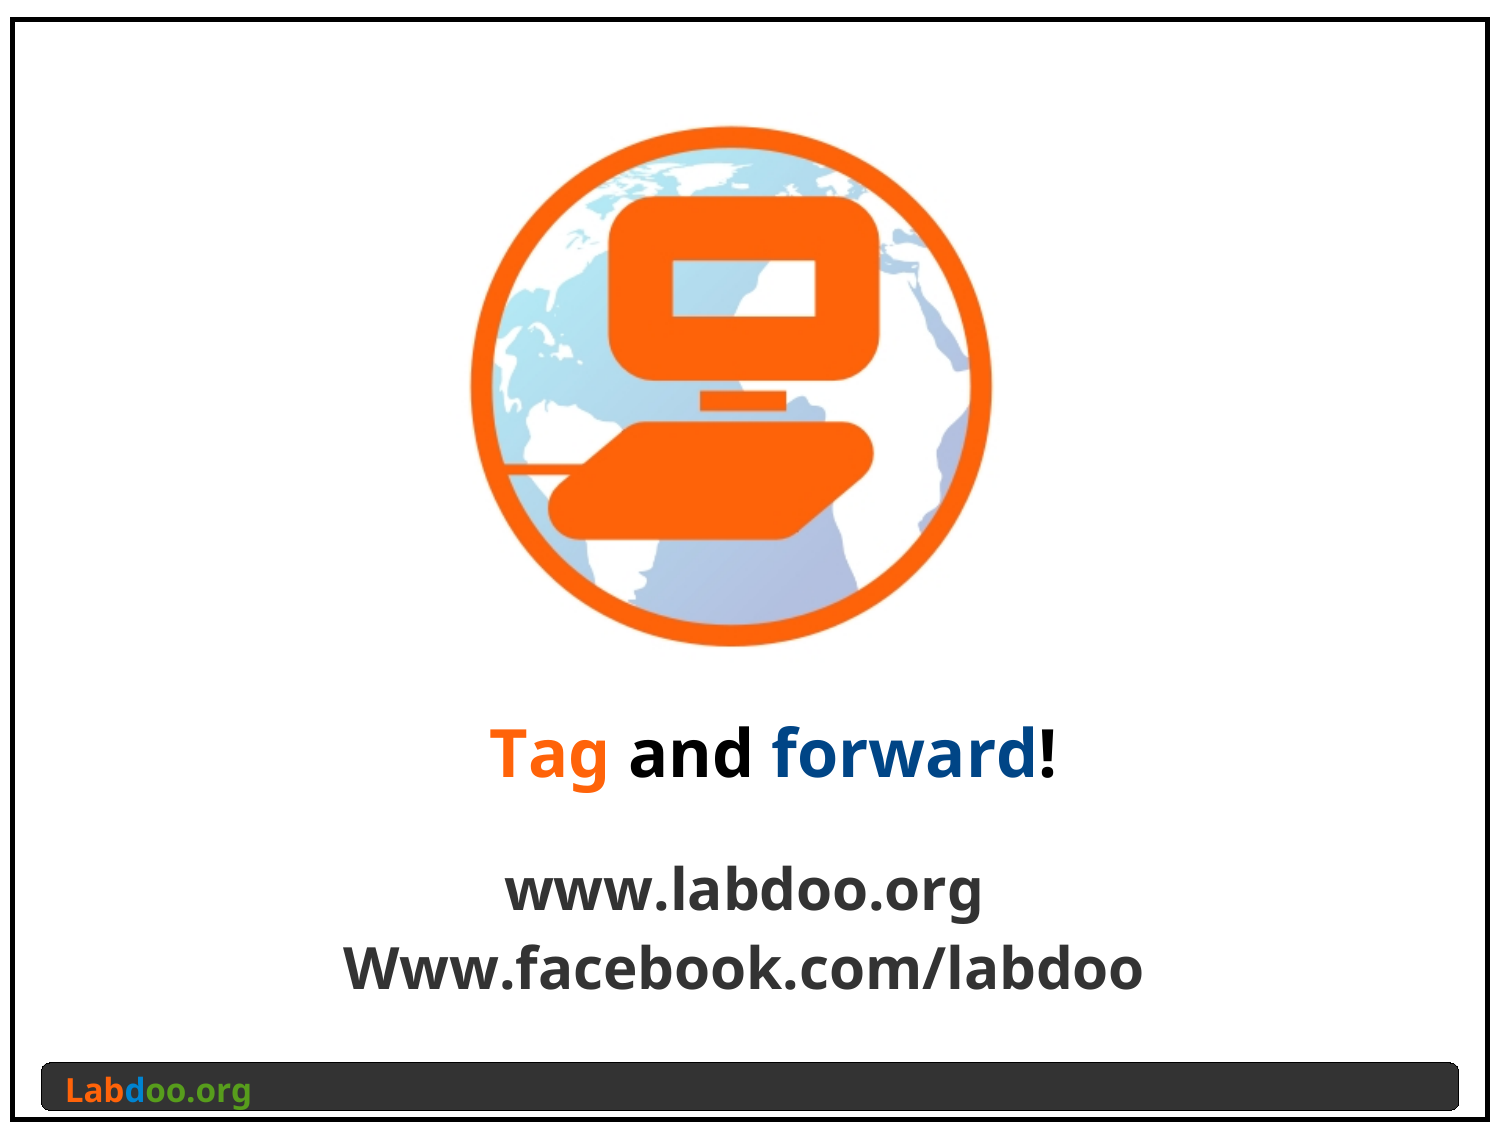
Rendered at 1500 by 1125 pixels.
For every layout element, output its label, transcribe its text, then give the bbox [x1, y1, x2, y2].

text_box Tag and forward! [248, 703, 1299, 798]
picture [448, 112, 1020, 664]
text_box www.labdoo.org Www.facebook.com/labdoo [219, 844, 1270, 1026]
